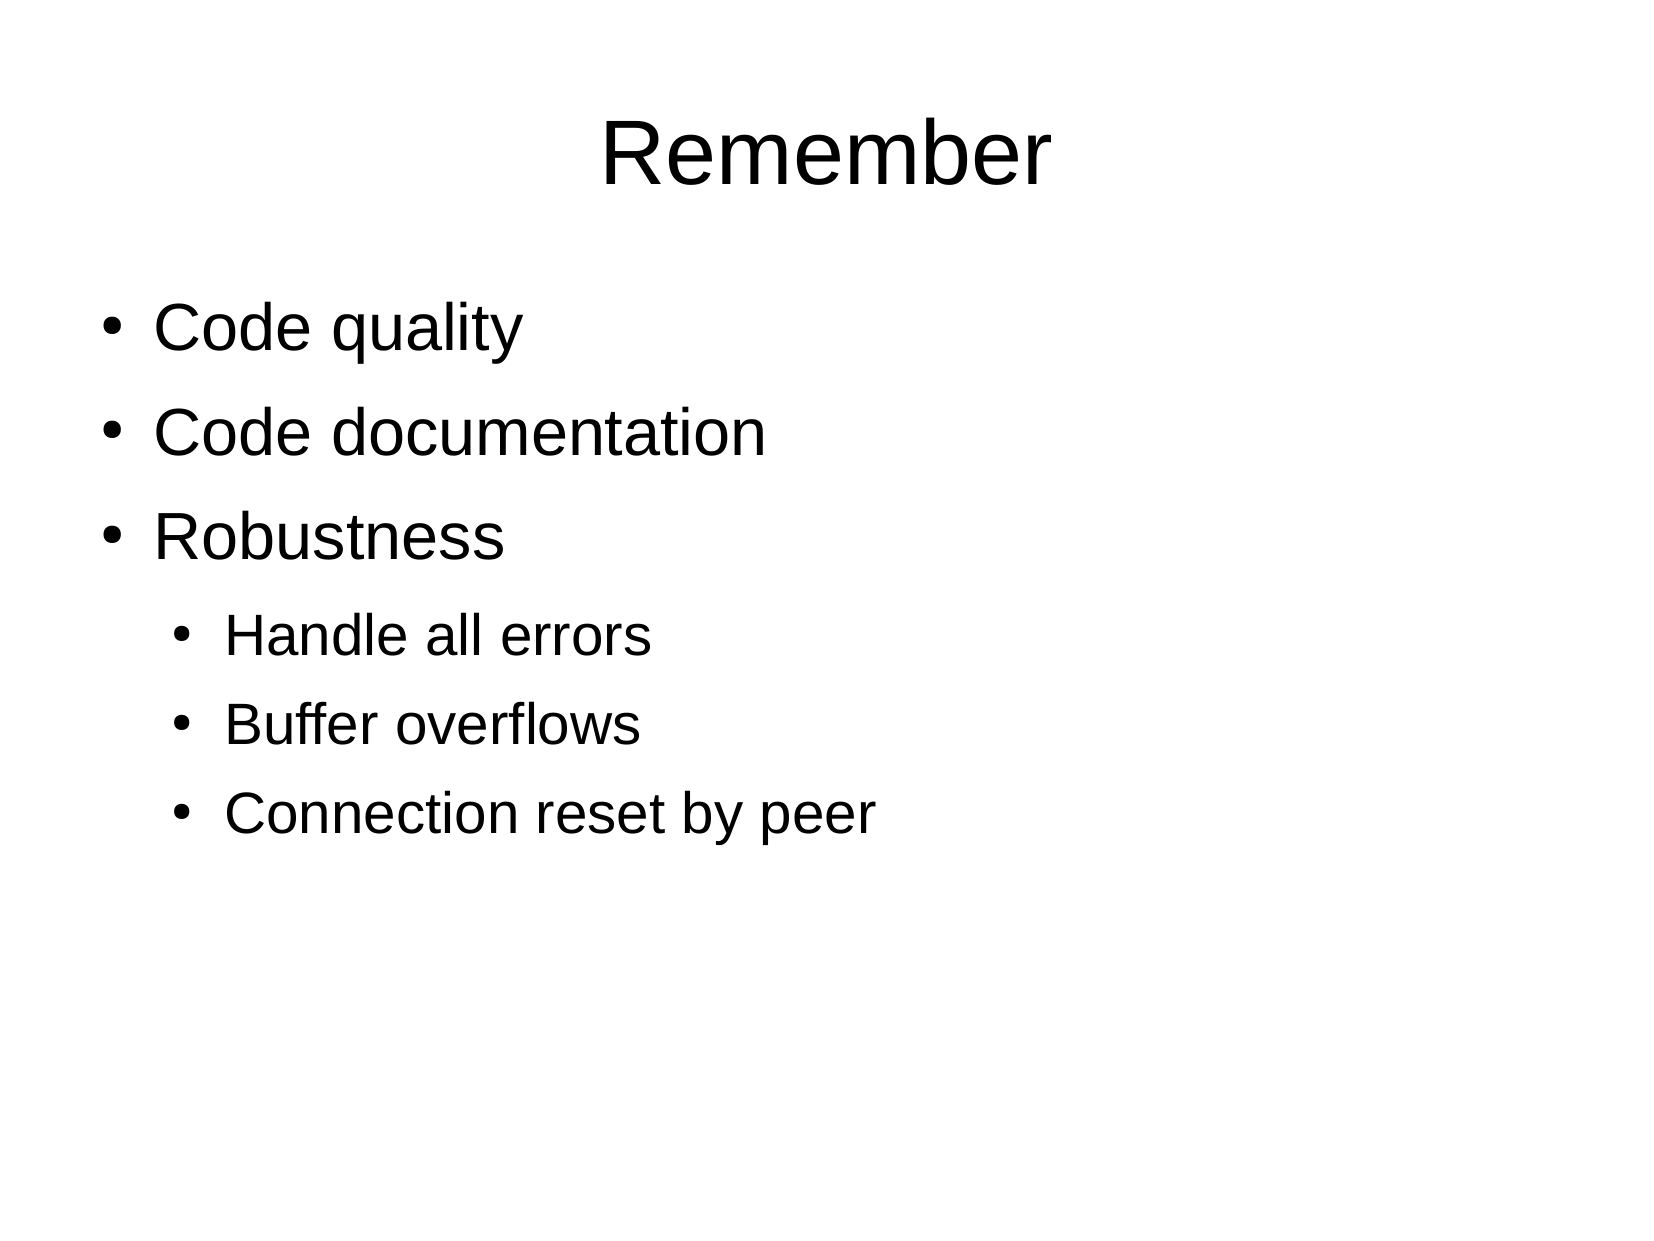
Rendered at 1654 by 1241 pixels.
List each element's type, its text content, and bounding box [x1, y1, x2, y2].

list Code quality Code documentation Robustness Handle all errors Buffer overflows Connection reset by peer [82, 290, 1571, 1109]
title Remember [82, 56, 1571, 250]
